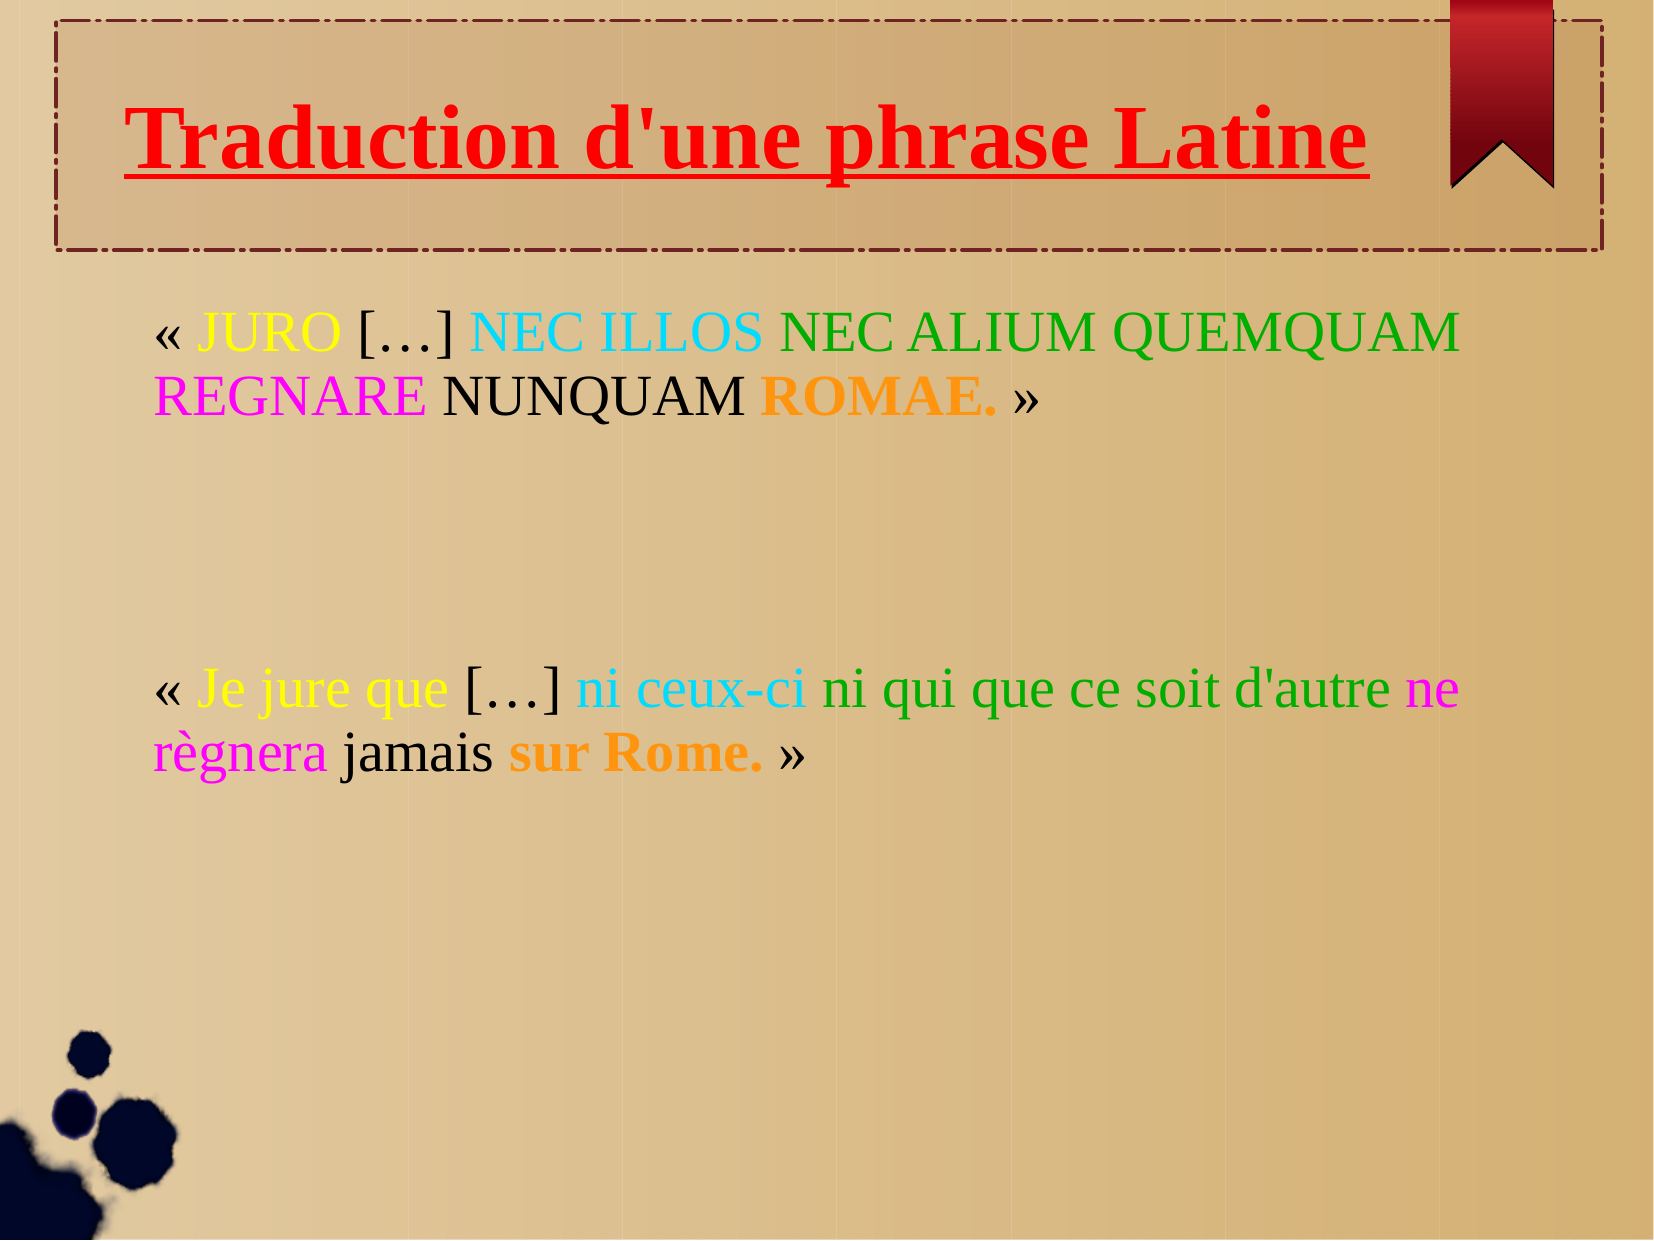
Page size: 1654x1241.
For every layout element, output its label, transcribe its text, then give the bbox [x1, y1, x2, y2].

list « JURO […] NEC ILLOS NEC ALIUM QUEMQUAM REGNARE NUNQUAM ROMAE. » « Je jure que […] ni ceux-ci ni qui que ce soit d'autre ne règnera jamais sur Rome. » [82, 299, 1571, 1019]
title Traduction d'une phrase Latine [82, 47, 1412, 229]
